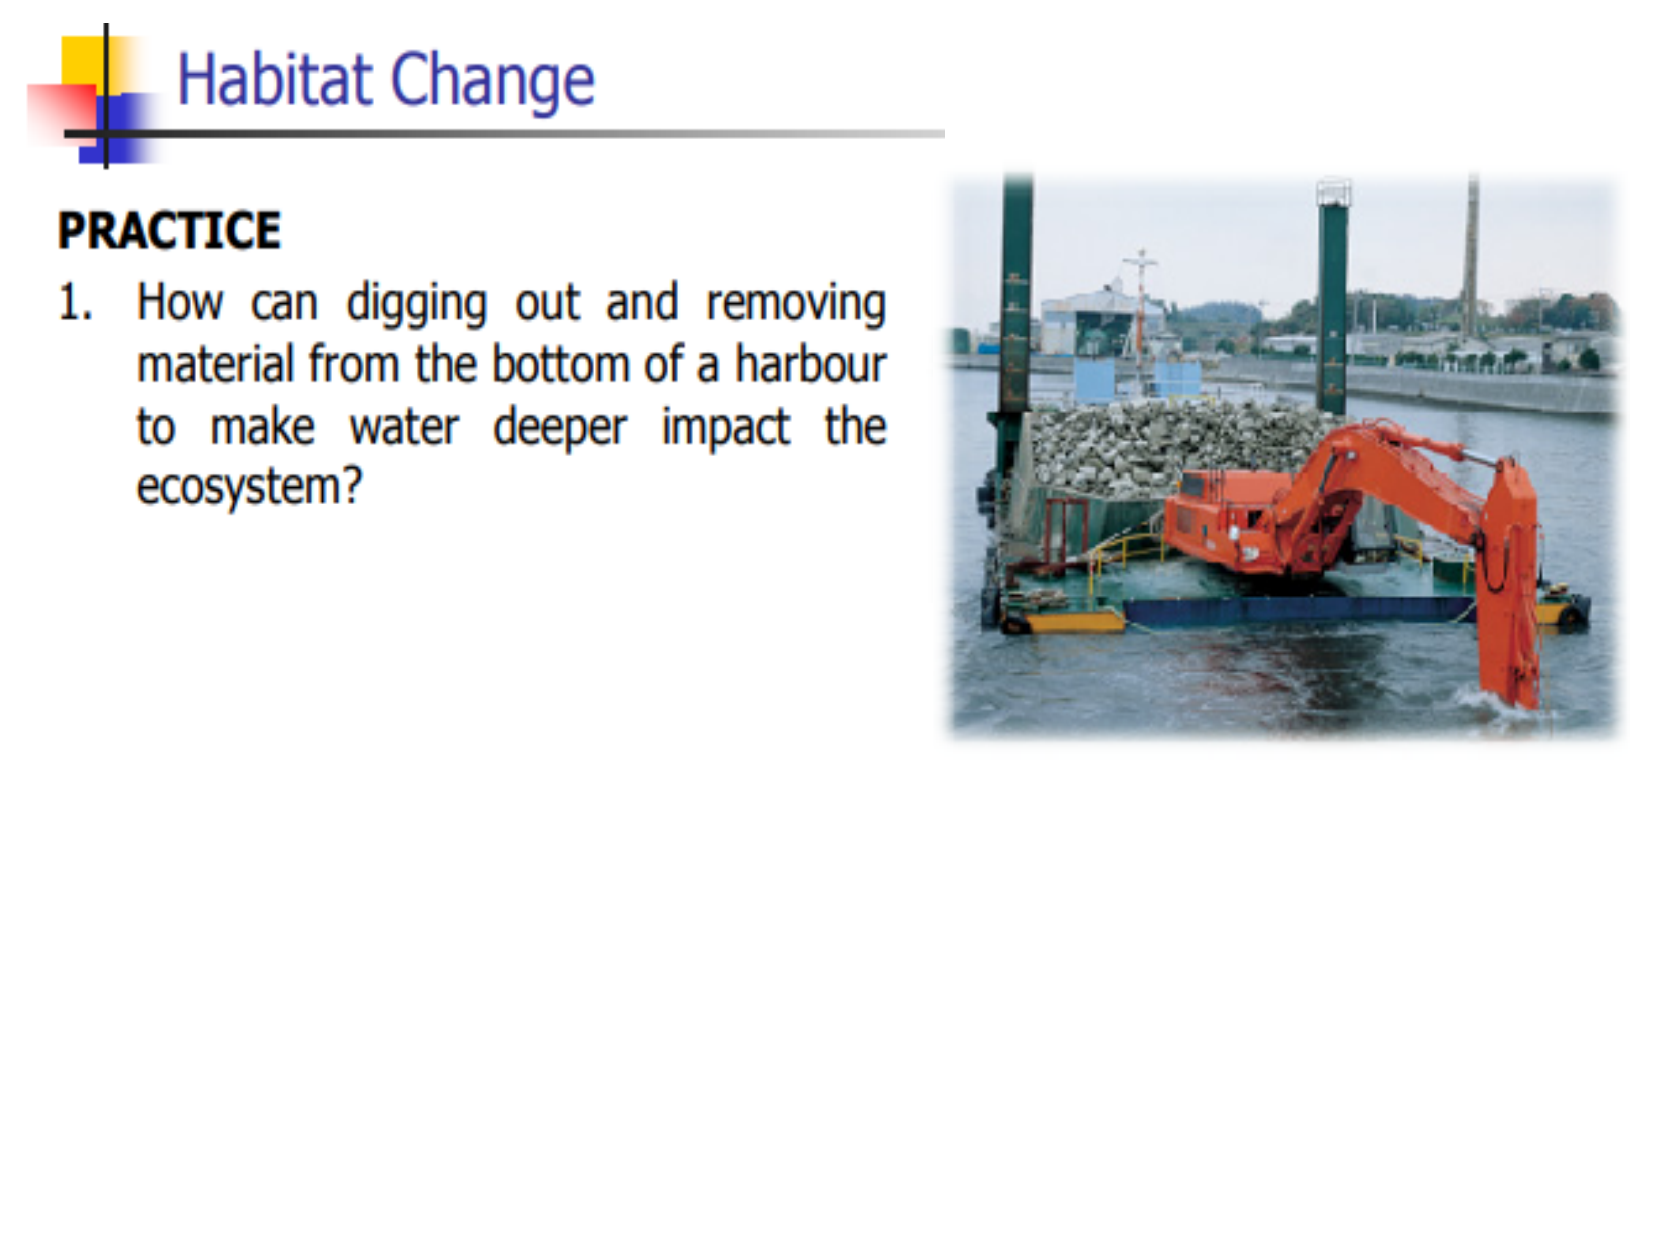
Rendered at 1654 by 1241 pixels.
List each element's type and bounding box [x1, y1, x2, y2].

picture [13, 23, 1630, 780]
